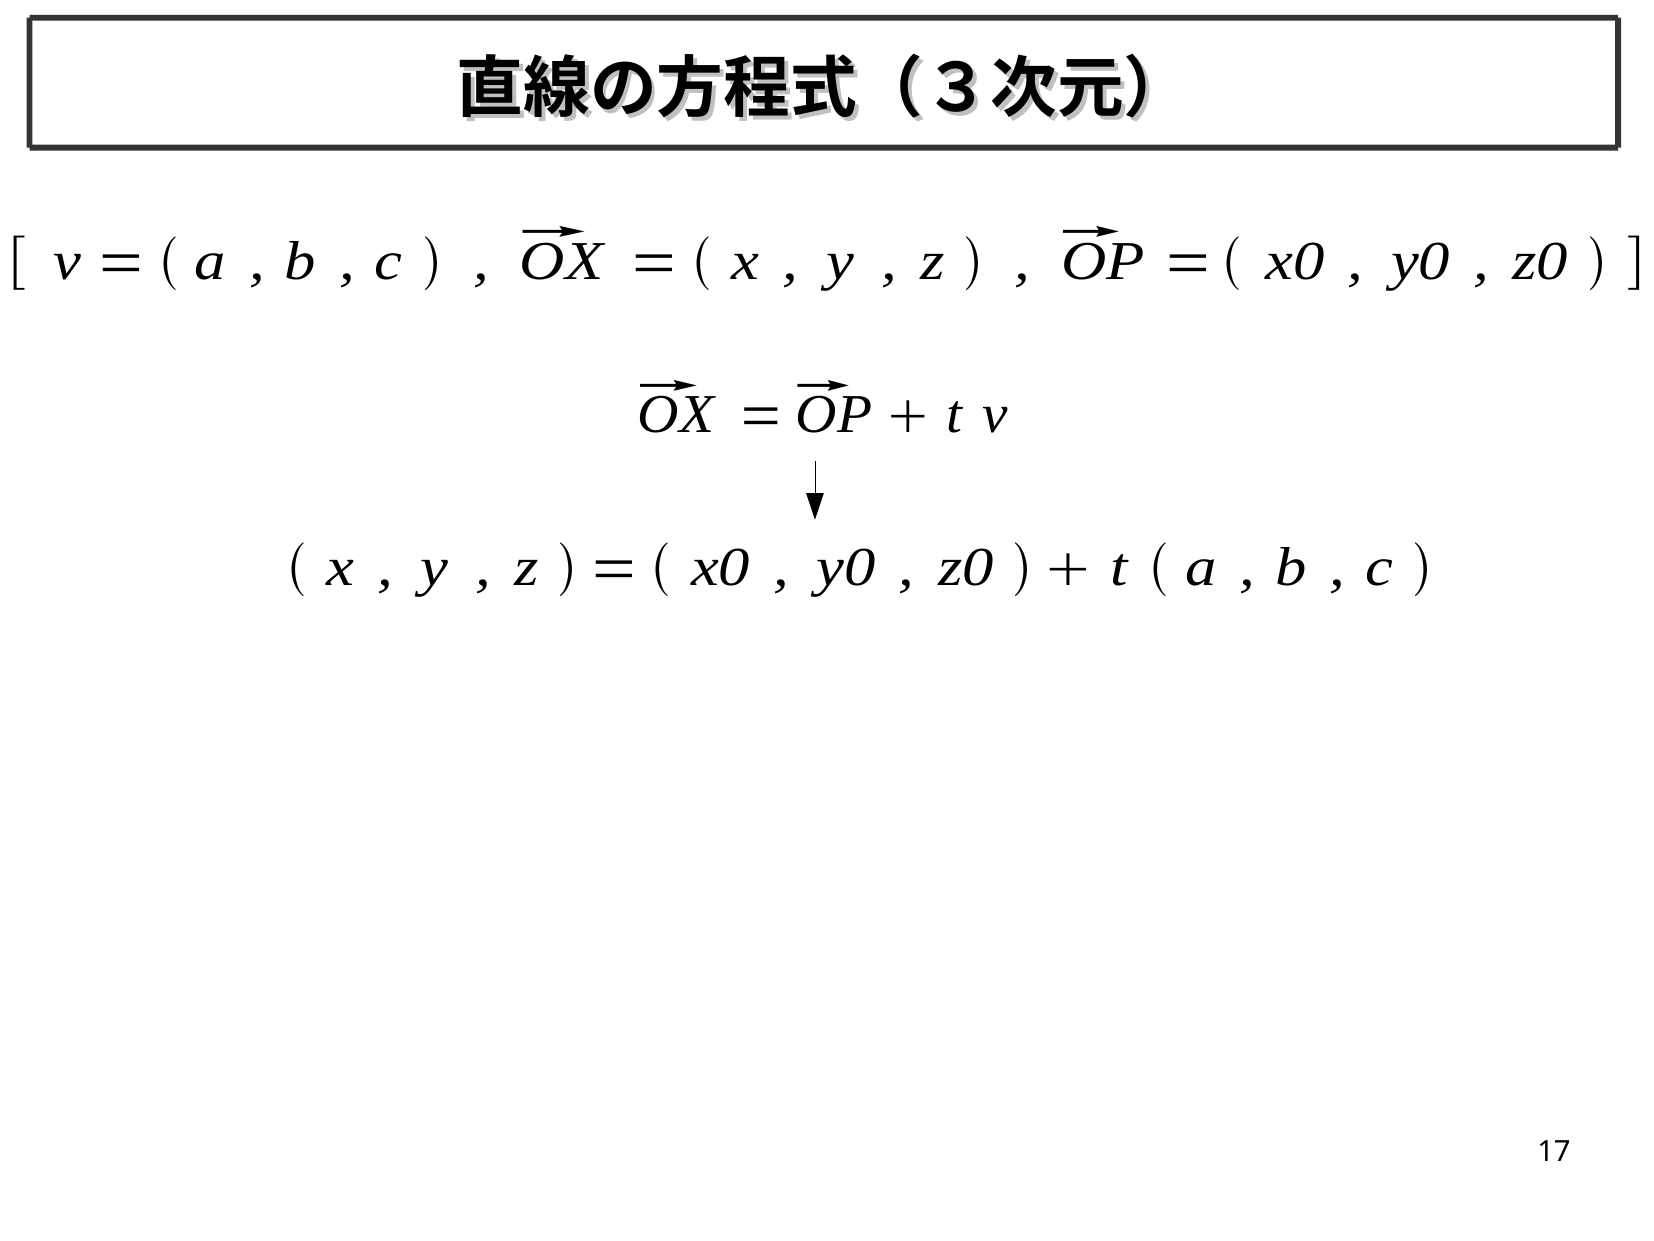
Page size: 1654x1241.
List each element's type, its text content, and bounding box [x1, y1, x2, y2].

chart [0, 224, 1654, 294]
chart [620, 377, 1022, 448]
chart [271, 537, 1446, 600]
text_box 直線の方程式（３次元） [29, 17, 1619, 148]
